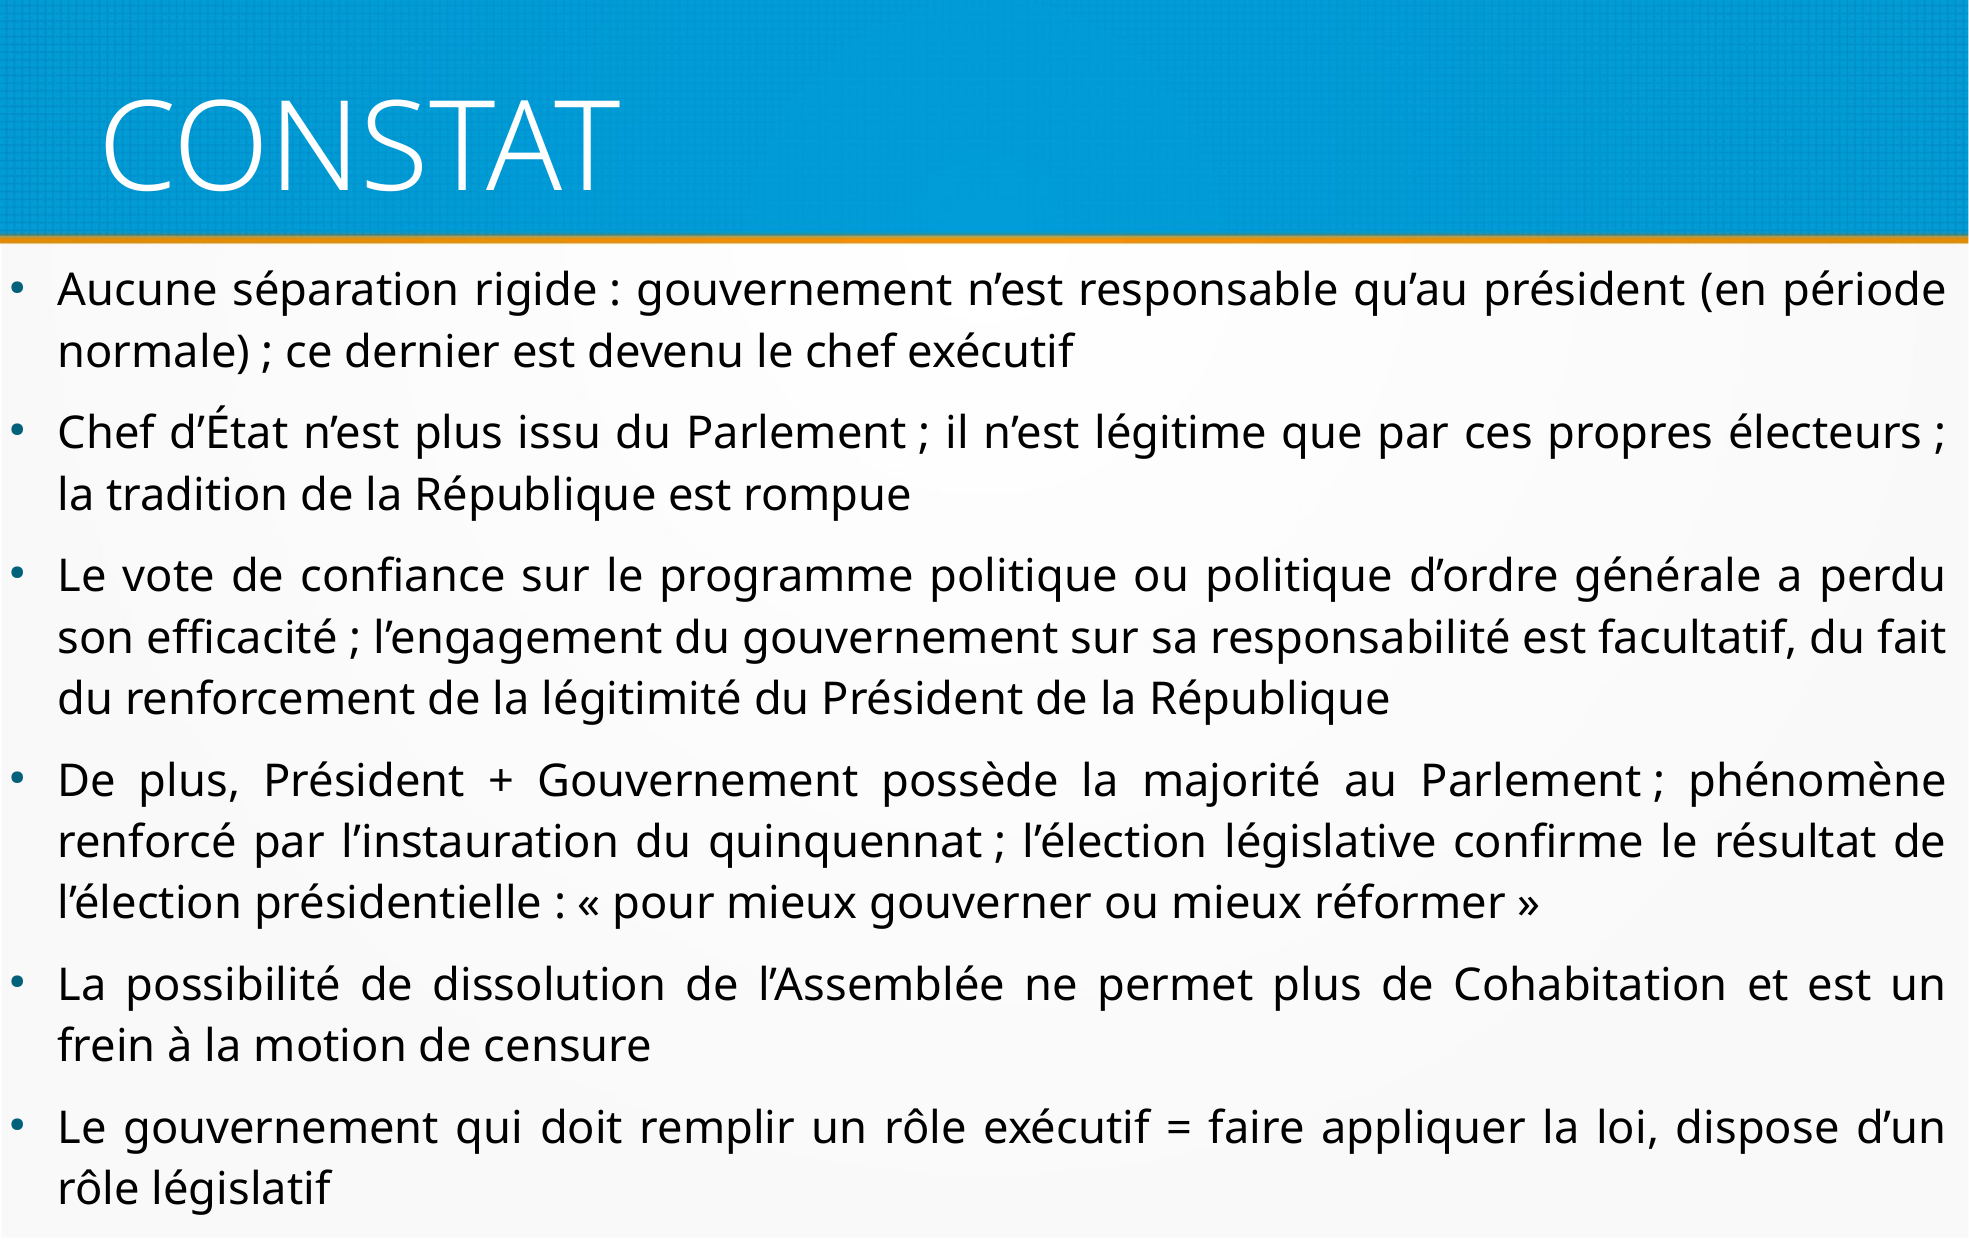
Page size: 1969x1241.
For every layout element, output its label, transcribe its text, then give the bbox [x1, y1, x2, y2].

list Aucune séparation rigide : gouvernement n’est responsable qu’au président (en période normale) ; ce dernier est devenu le chef exécutif Chef d’État n’est plus issu du Parlement ; il n’est légitime que par ces propres électeurs ; la tradition de la République est rompue Le vote de confiance sur le programme politique ou politique d’ordre générale a perdu son efficacité ; l’engagement du gouvernement sur sa responsabilité est facultatif, du fait du renforcement de la légitimité du Président de la République De plus, Président + Gouvernement possède la majorité au Parlement ; phénomène renforcé par l’instauration du quinquennat ; l’élection législative confirme le résultat de l’élection présidentielle : « pour mieux gouverner ou mieux réformer » La possibilité de dissolution de l’Assemblée ne permet plus de Cohabitation et est un frein à la motion de censure Le gouvernement qui doit remplir un rôle exécutif = faire appliquer la loi, dispose d’un rôle législatif [9, 257, 1948, 1227]
title CONSTAT [98, 19, 1870, 227]
picture [0, 233, 1969, 1241]
